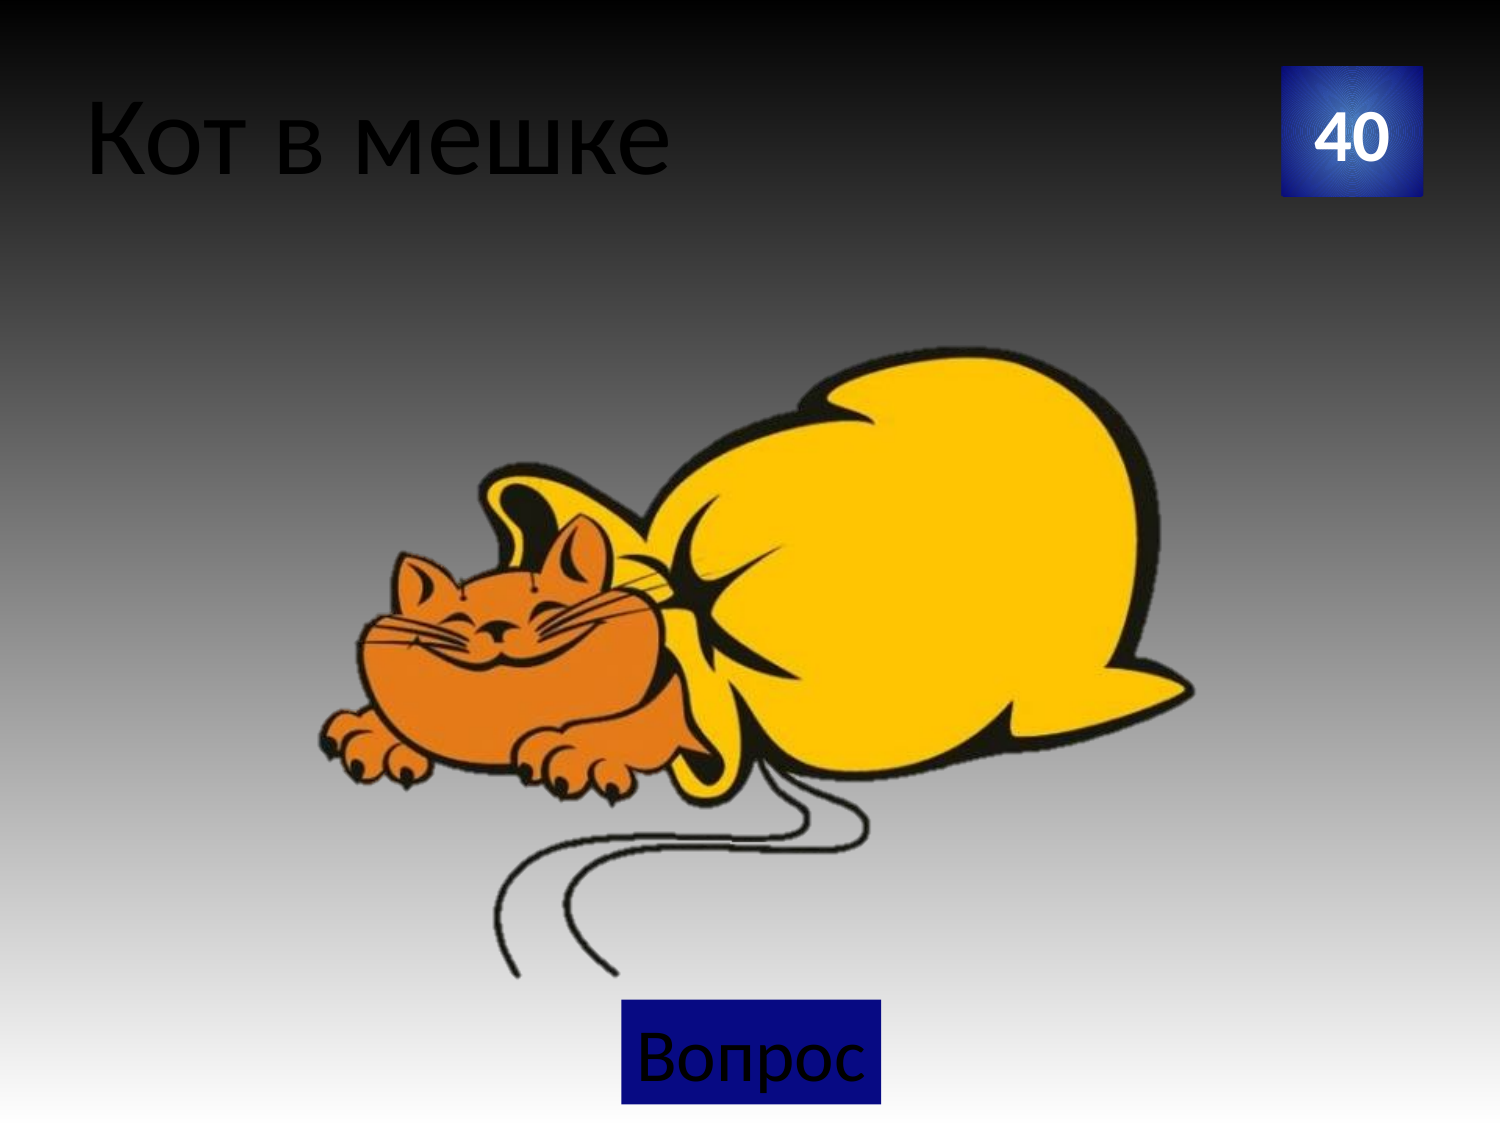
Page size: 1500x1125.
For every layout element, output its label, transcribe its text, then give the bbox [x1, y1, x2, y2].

text_box 40 [1281, 66, 1424, 197]
picture [303, 338, 1211, 984]
